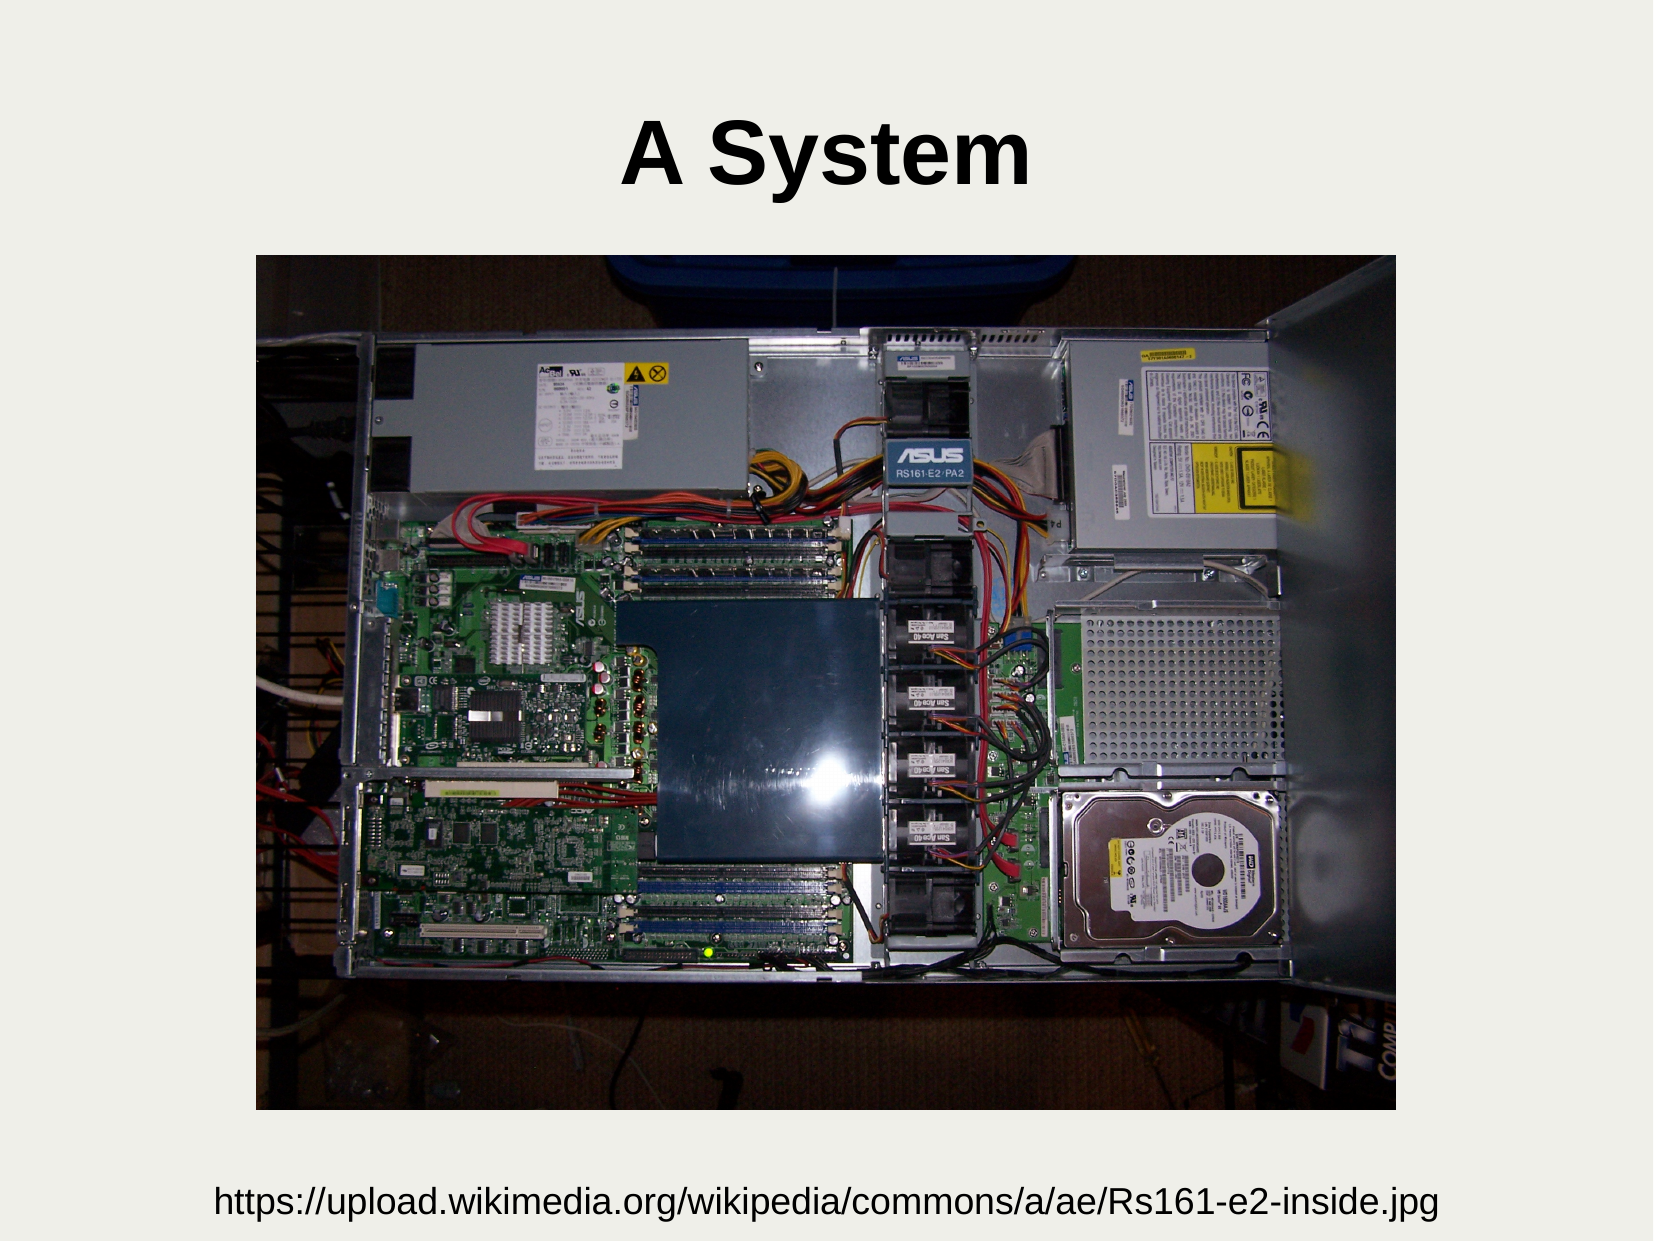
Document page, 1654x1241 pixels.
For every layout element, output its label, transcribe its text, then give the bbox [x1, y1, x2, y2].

title A System [82, 49, 1571, 257]
picture [0, 0, 1654, 1241]
text_box https://upload.wikimedia.org/wikipedia/commons/a/ae/Rs161-e2-inside.jpg [198, 1173, 1456, 1231]
